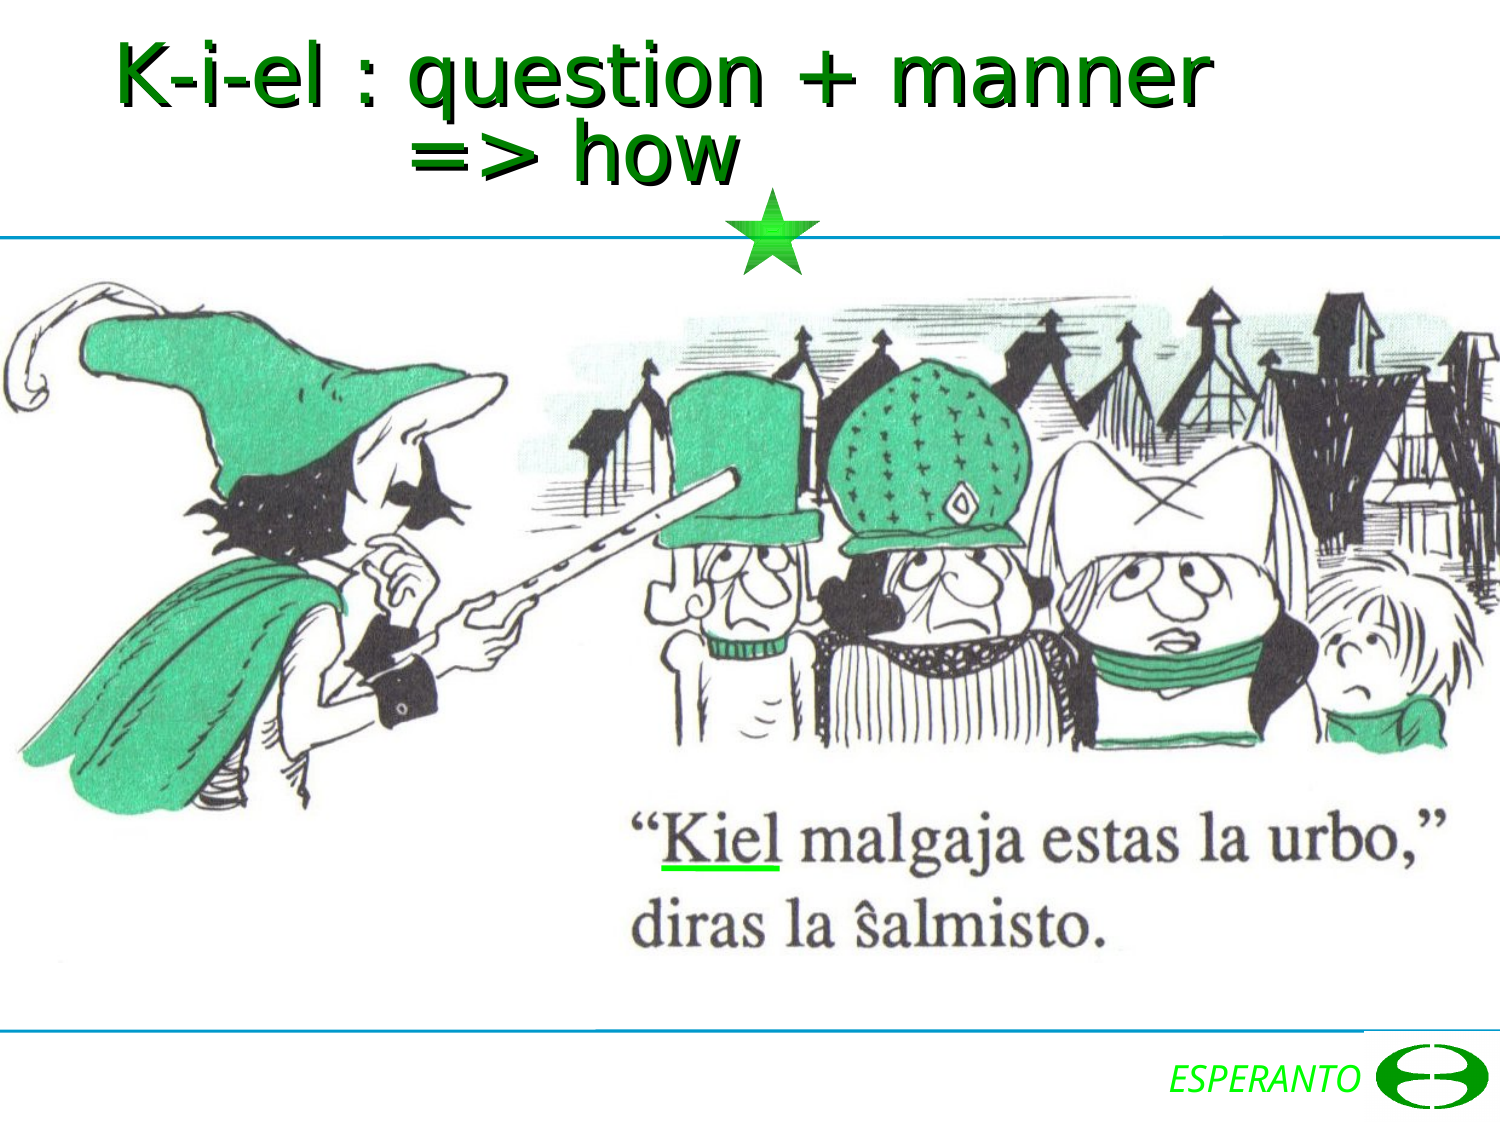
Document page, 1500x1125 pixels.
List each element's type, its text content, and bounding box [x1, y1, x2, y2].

picture [0, 278, 1500, 963]
picture [1364, 1032, 1500, 1122]
title K-i-el : question + manner => how [112, 0, 1448, 239]
